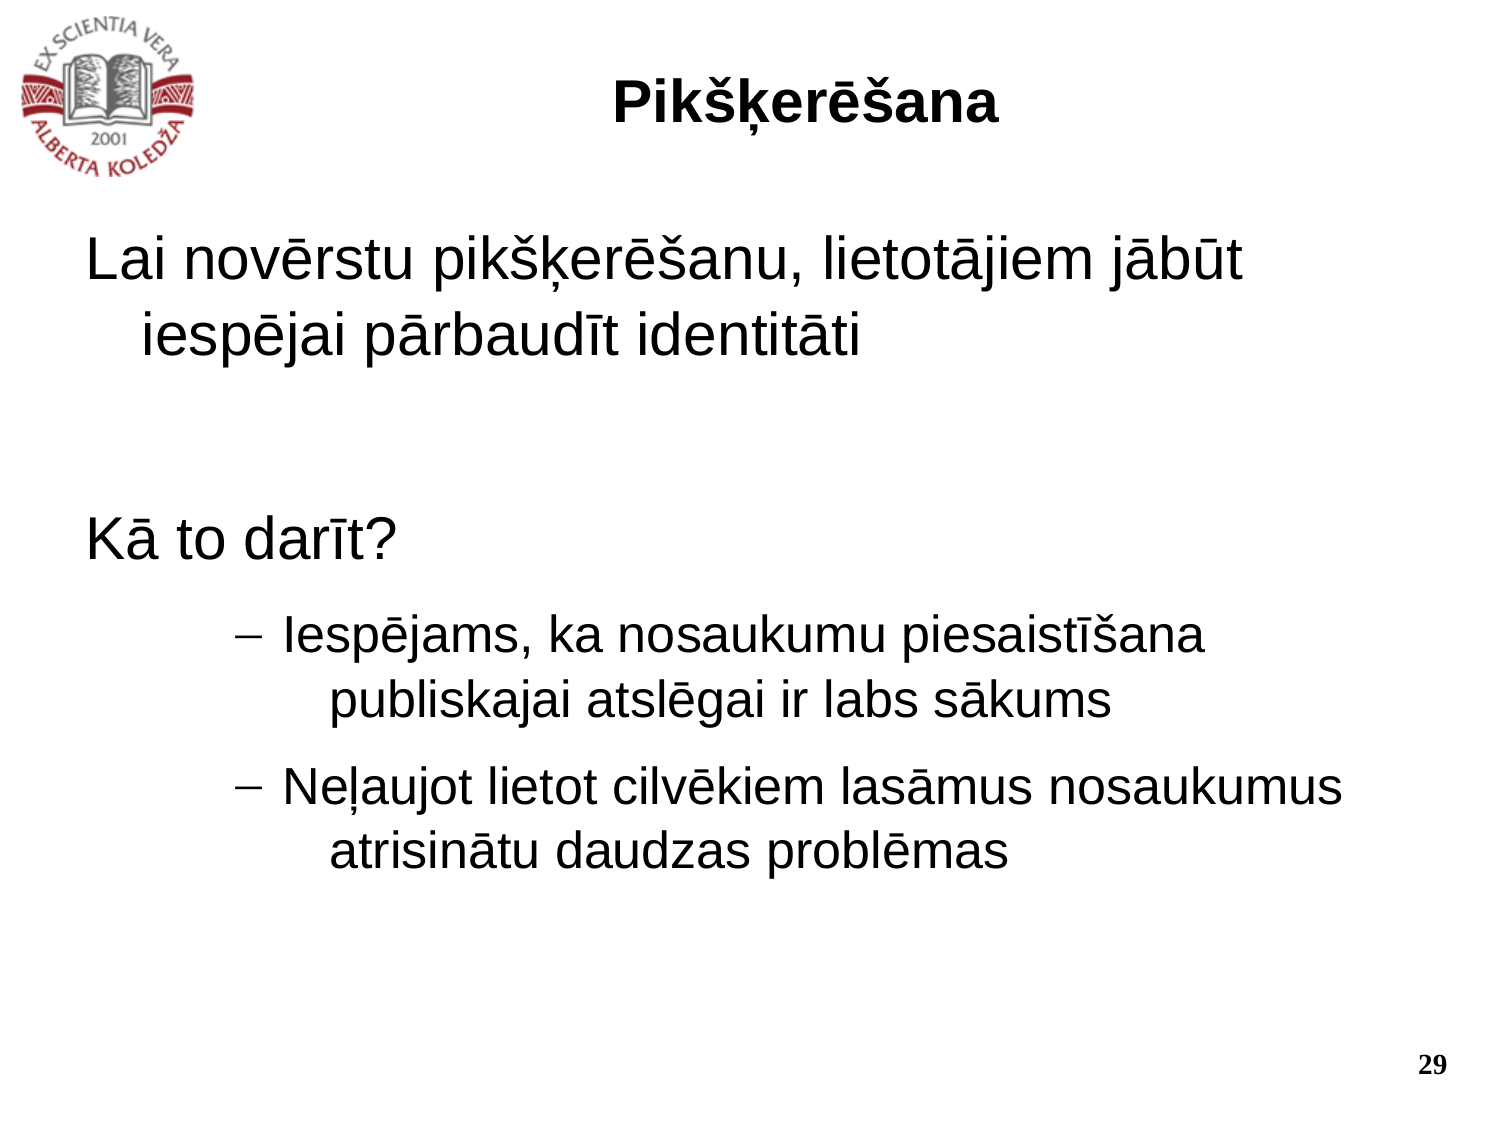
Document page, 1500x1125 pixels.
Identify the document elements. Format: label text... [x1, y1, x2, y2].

title Pikšķerēšana [187, 44, 1425, 150]
list Lai novērstu pikšķerēšanu, lietotājiem jābūt iespējai pārbaudīt identitāti Kā to darīt? Iespējams, ka nosaukumu piesaistīšana publiskajai atslēgai ir labs sākums Neļaujot lietot cilvēkiem lasāmus nosaukumus atrisinātu daudzas problēmas [85, 216, 1436, 959]
picture [21, 16, 194, 177]
text_box <skaitlis> [1312, 1037, 1463, 1101]
